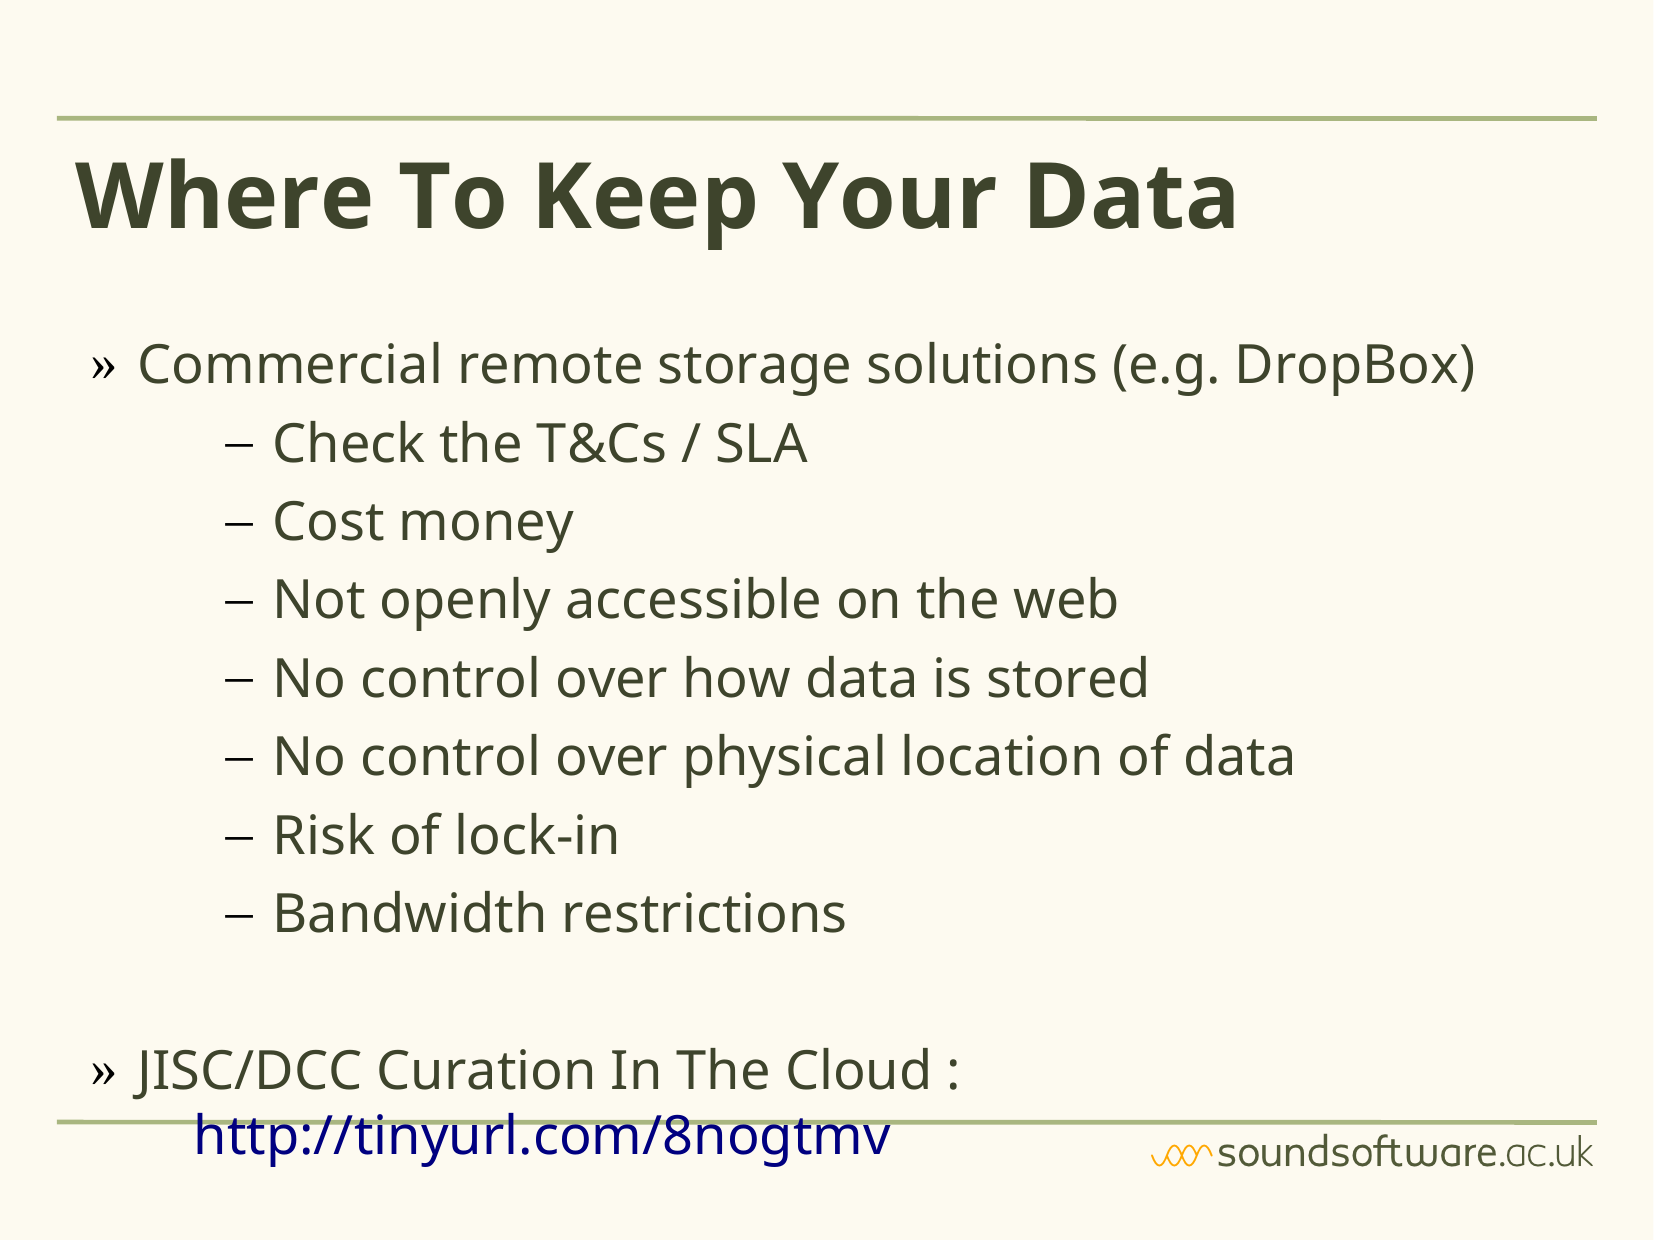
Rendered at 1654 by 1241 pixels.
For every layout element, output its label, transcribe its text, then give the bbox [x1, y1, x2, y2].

title Where To Keep Your Data [59, 109, 1594, 274]
list Commercial remote storage solutions (e.g. DropBox) Check the T&Cs / SLA Cost money Not openly accessible on the web No control over how data is stored No control over physical location of data Risk of lock-in Bandwidth restrictions JISC/DCC Curation In The Cloud : http://tinyurl.com/8nogtmv [59, 321, 1594, 1140]
picture [1151, 1140, 1593, 1167]
